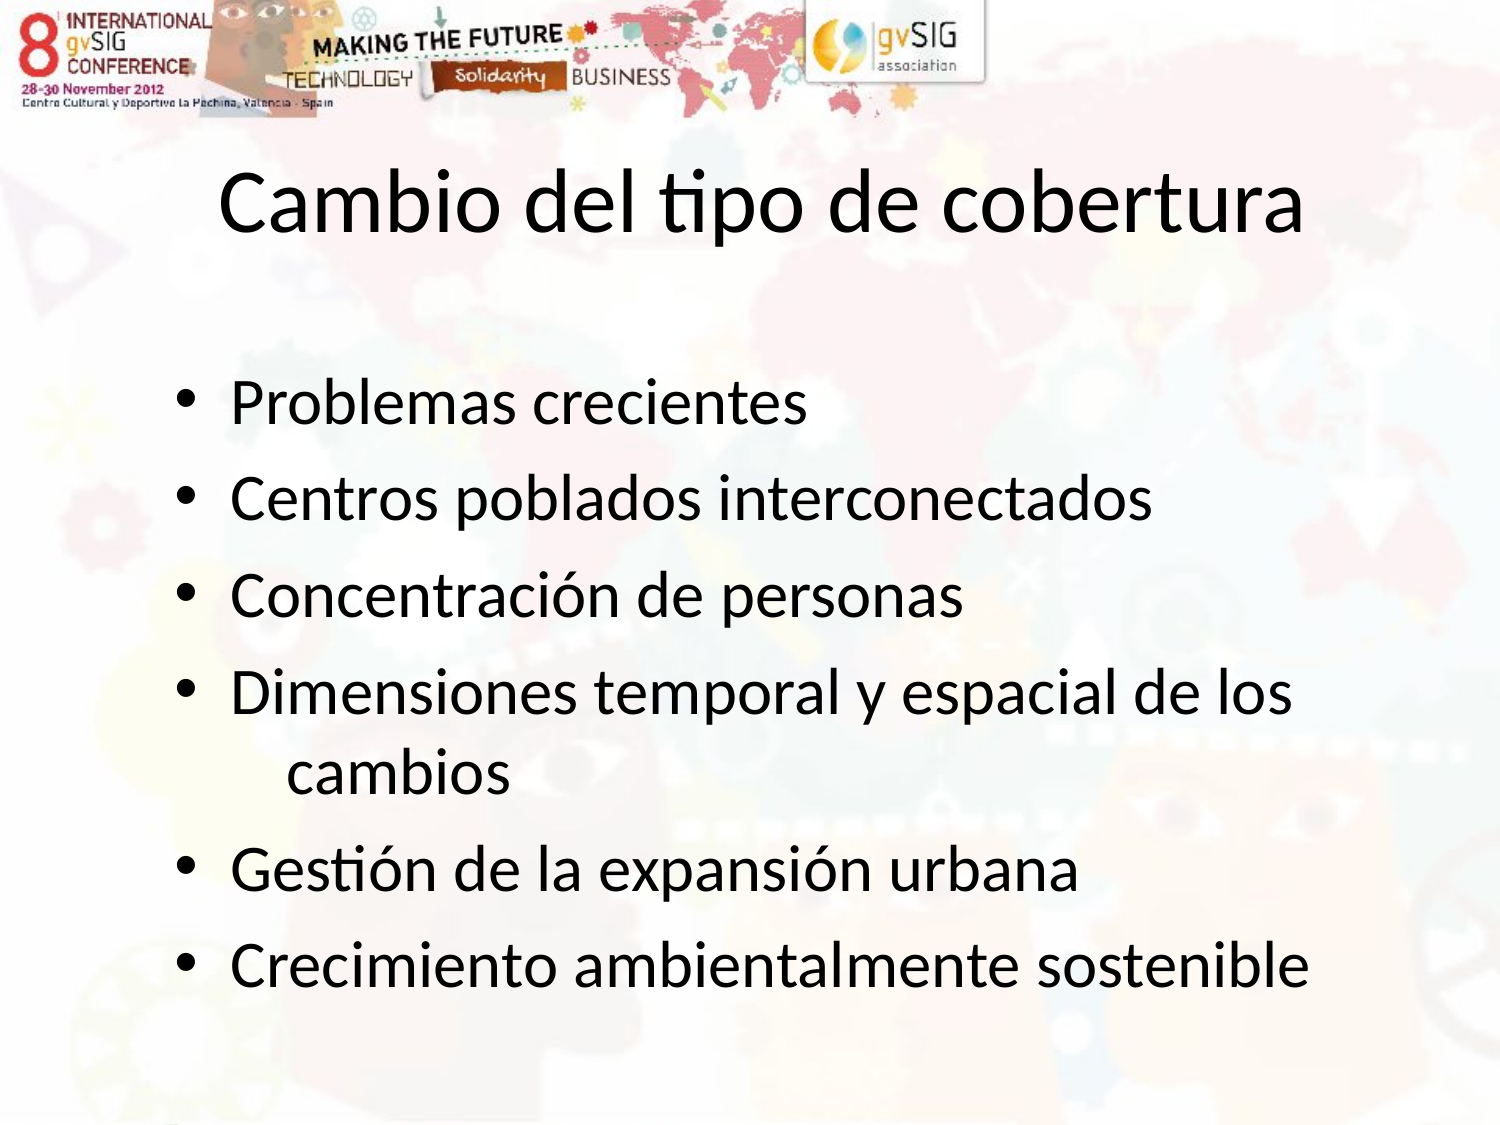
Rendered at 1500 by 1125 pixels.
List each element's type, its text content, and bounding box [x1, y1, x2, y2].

picture [0, 0, 1500, 1125]
list Problemas crecientes Centros poblados interconectados Concentración de personas Dimensiones temporal y espacial de los cambios Gestión de la expansión urbana Crecimiento ambientalmente sostenible [159, 349, 1426, 1059]
title Cambio del tipo de cobertura [88, 101, 1439, 290]
